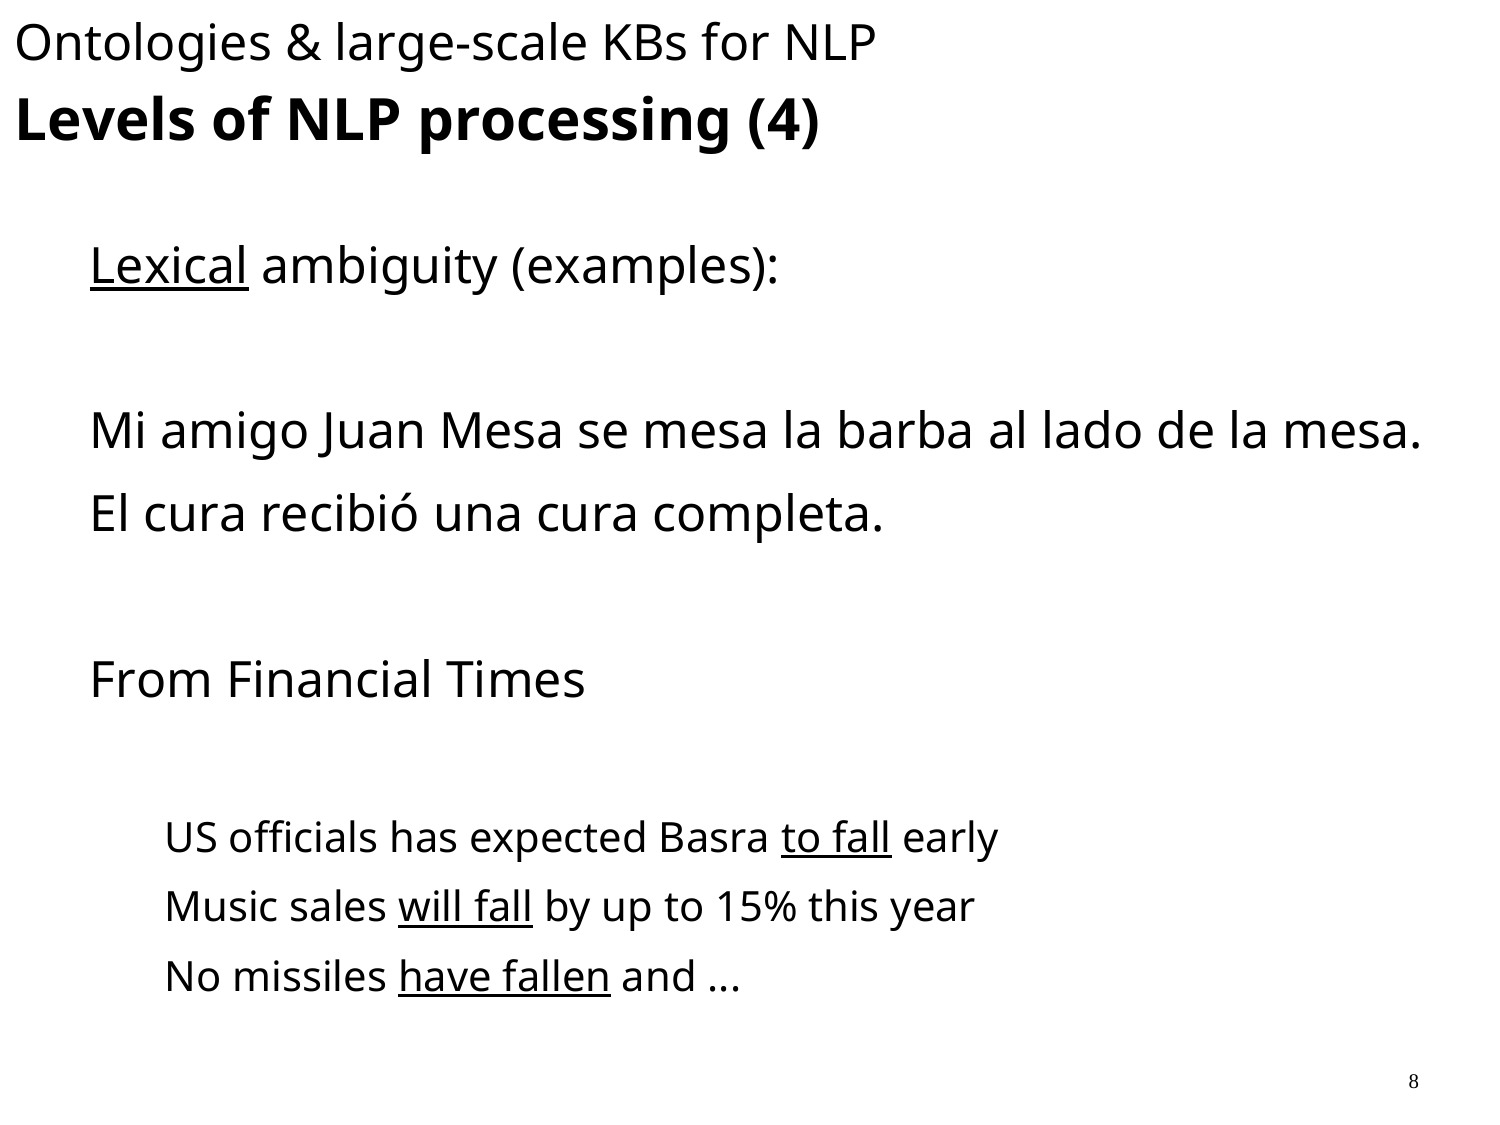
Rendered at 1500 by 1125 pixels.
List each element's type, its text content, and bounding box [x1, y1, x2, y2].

list Lexical ambiguity (examples): Mi amigo Juan Mesa se mesa la barba al lado de la mesa. El cura recibió una cura completa. From Financial Times US officials has expected Basra to fall early Music sales will fall by up to 15% this year No missiles have fallen and ... [75, 222, 1480, 1001]
title Ontologies & large-scale KBs for NLP Levels of NLP processing (4) [0, 0, 1500, 157]
